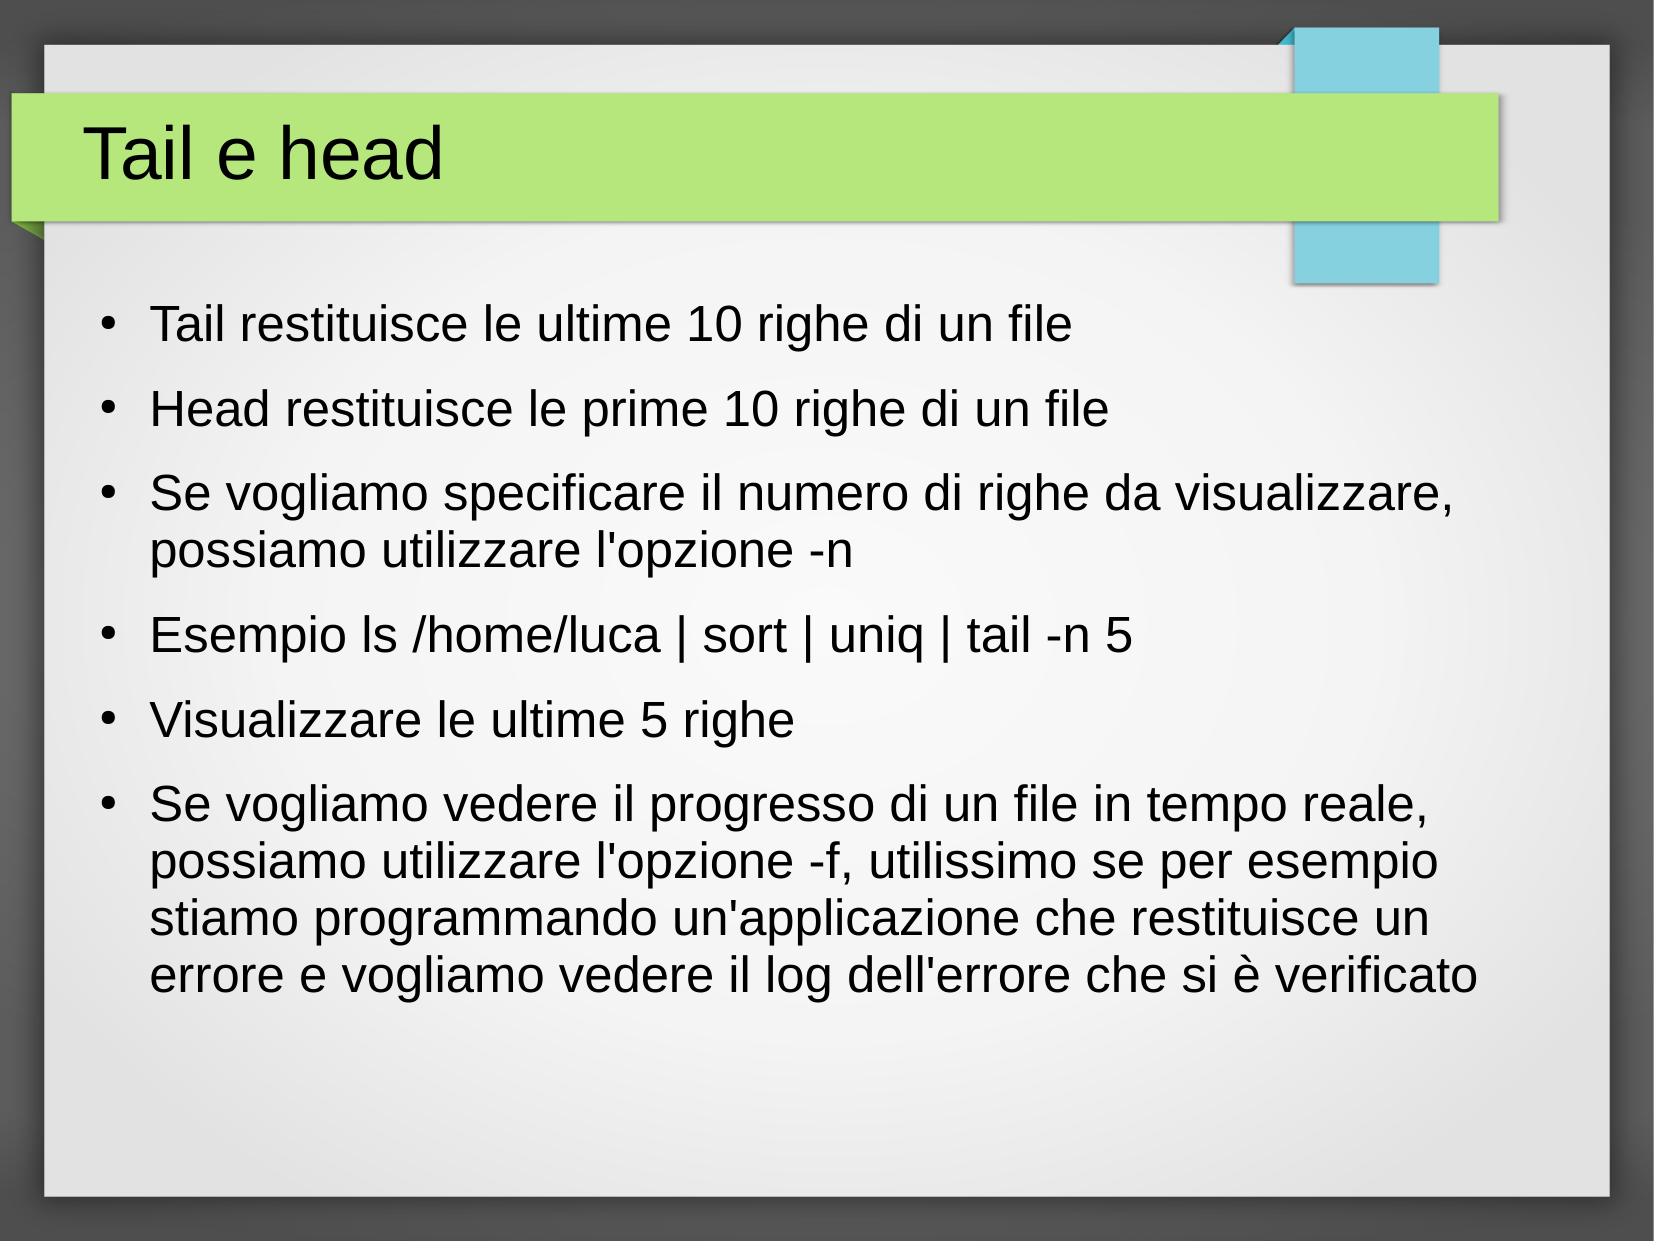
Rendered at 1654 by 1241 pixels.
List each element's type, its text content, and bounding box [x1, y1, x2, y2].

title Tail e head [82, 94, 1264, 213]
list Tail restituisce le ultime 10 righe di un file Head restituisce le prime 10 righe di un file Se vogliamo specificare il numero di righe da visualizzare, possiamo utilizzare l'opzione -n Esempio ls /home/luca | sort | uniq | tail -n 5 Visualizzare le ultime 5 righe Se vogliamo vedere il progresso di un file in tempo reale, possiamo utilizzare l'opzione -f, utilissimo se per esempio stiamo programmando un'applicazione che restituisce un errore e vogliamo vedere il log dell'errore che si è verificato [82, 295, 1571, 1015]
picture [0, 0, 1654, 1241]
